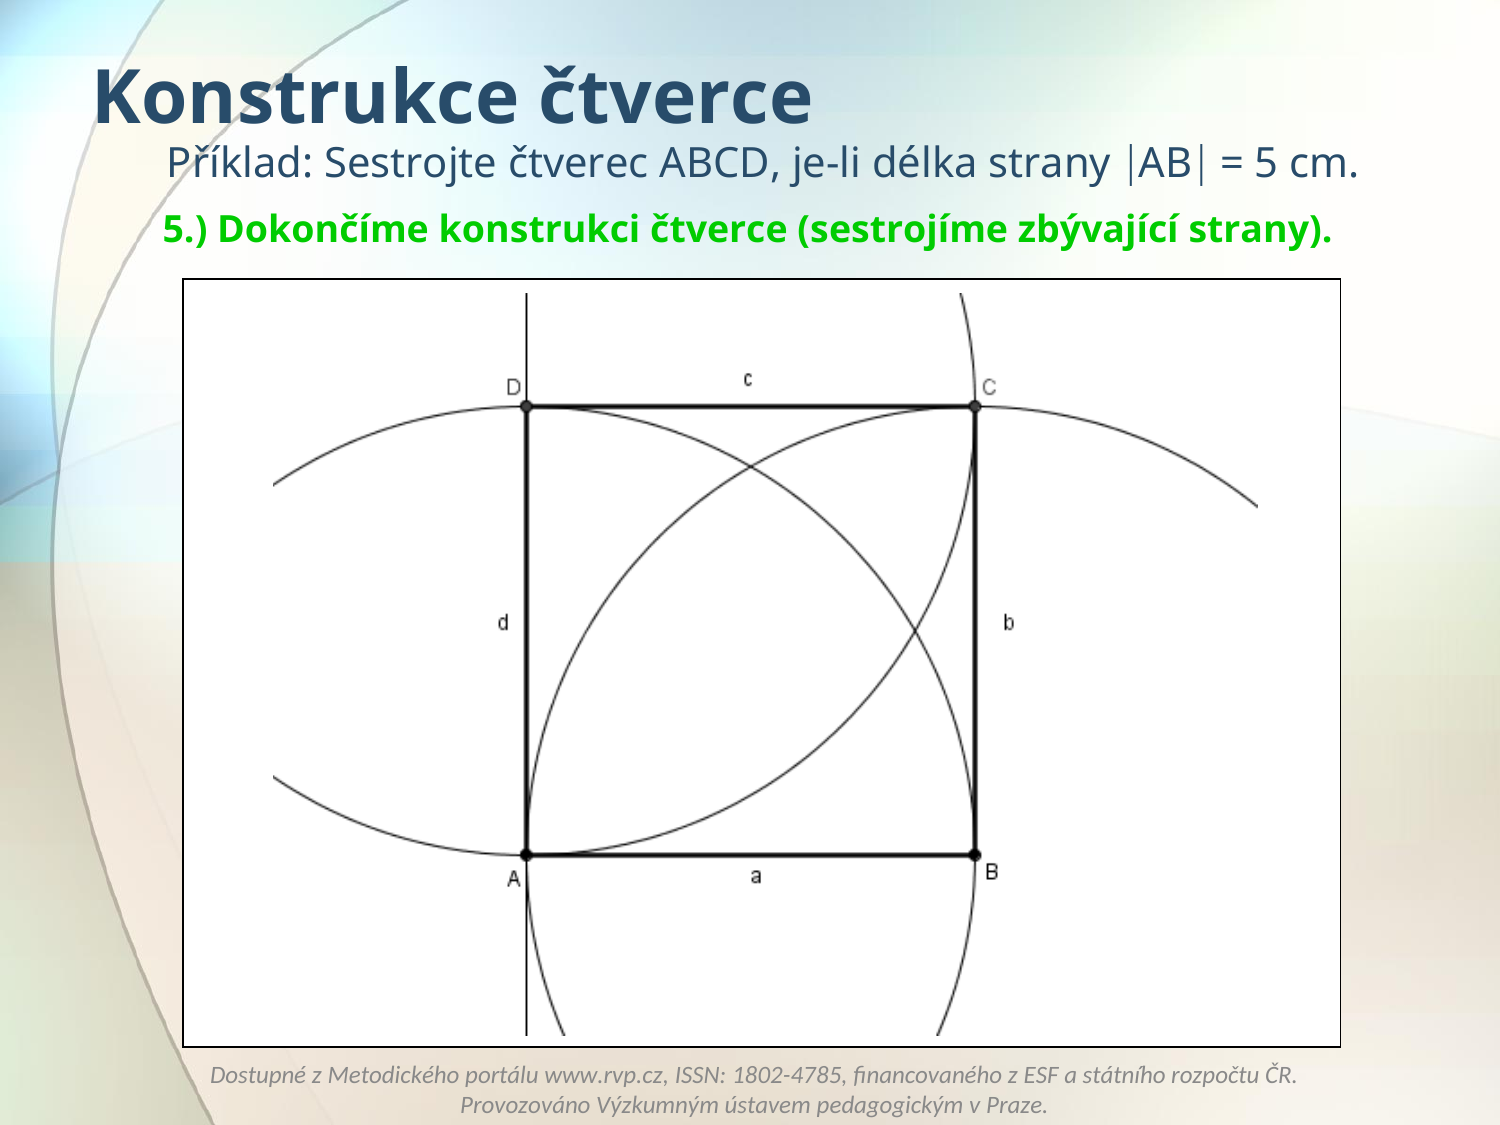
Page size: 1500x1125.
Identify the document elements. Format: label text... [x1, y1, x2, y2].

picture [0, 0, 1500, 1125]
text_box [183, 280, 1341, 1047]
title Konstrukce čtverce [76, 54, 1412, 150]
text_box 5.) Dokončíme konstrukci čtverce (sestrojíme zbývající strany). [147, 184, 1471, 280]
text_box Příklad: Sestrojte čtverec ABCD, je-li délka strany AB = 5 cm. [152, 113, 1459, 184]
